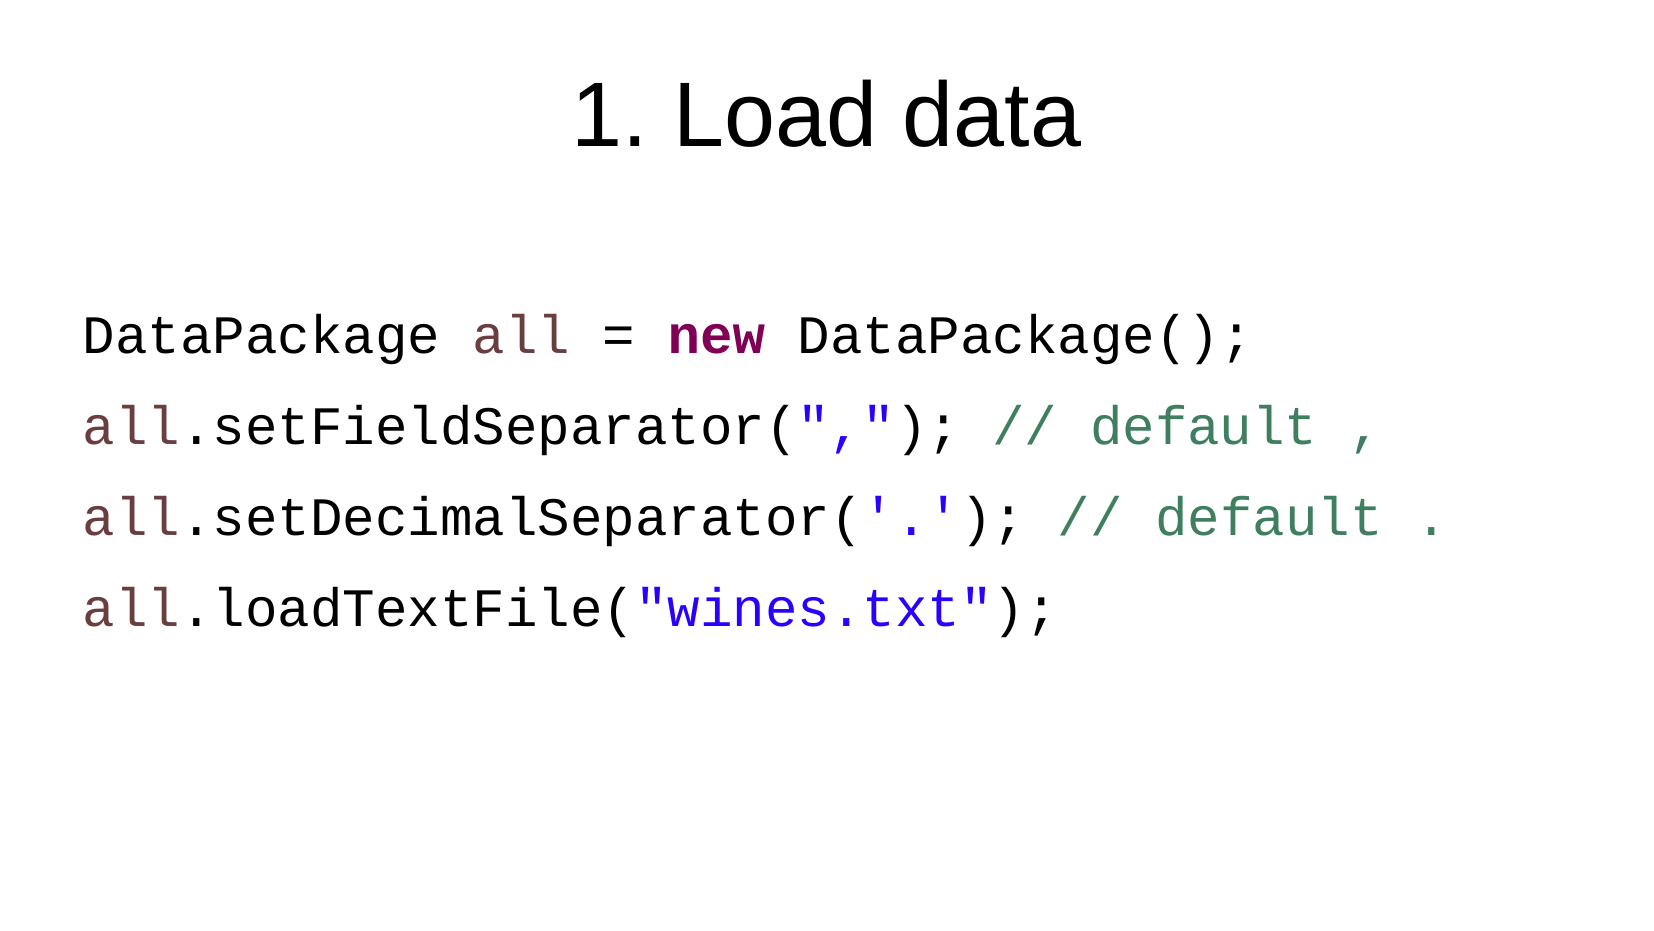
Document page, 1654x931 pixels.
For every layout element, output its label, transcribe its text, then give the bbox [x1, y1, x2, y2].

list DataPackage all = new DataPackage(); all.setFieldSeparator(","); // default , all.setDecimalSeparator('.'); // default . all.loadTextFile("wines.txt"); [82, 217, 1571, 758]
title 1. Load data [82, 37, 1571, 193]
